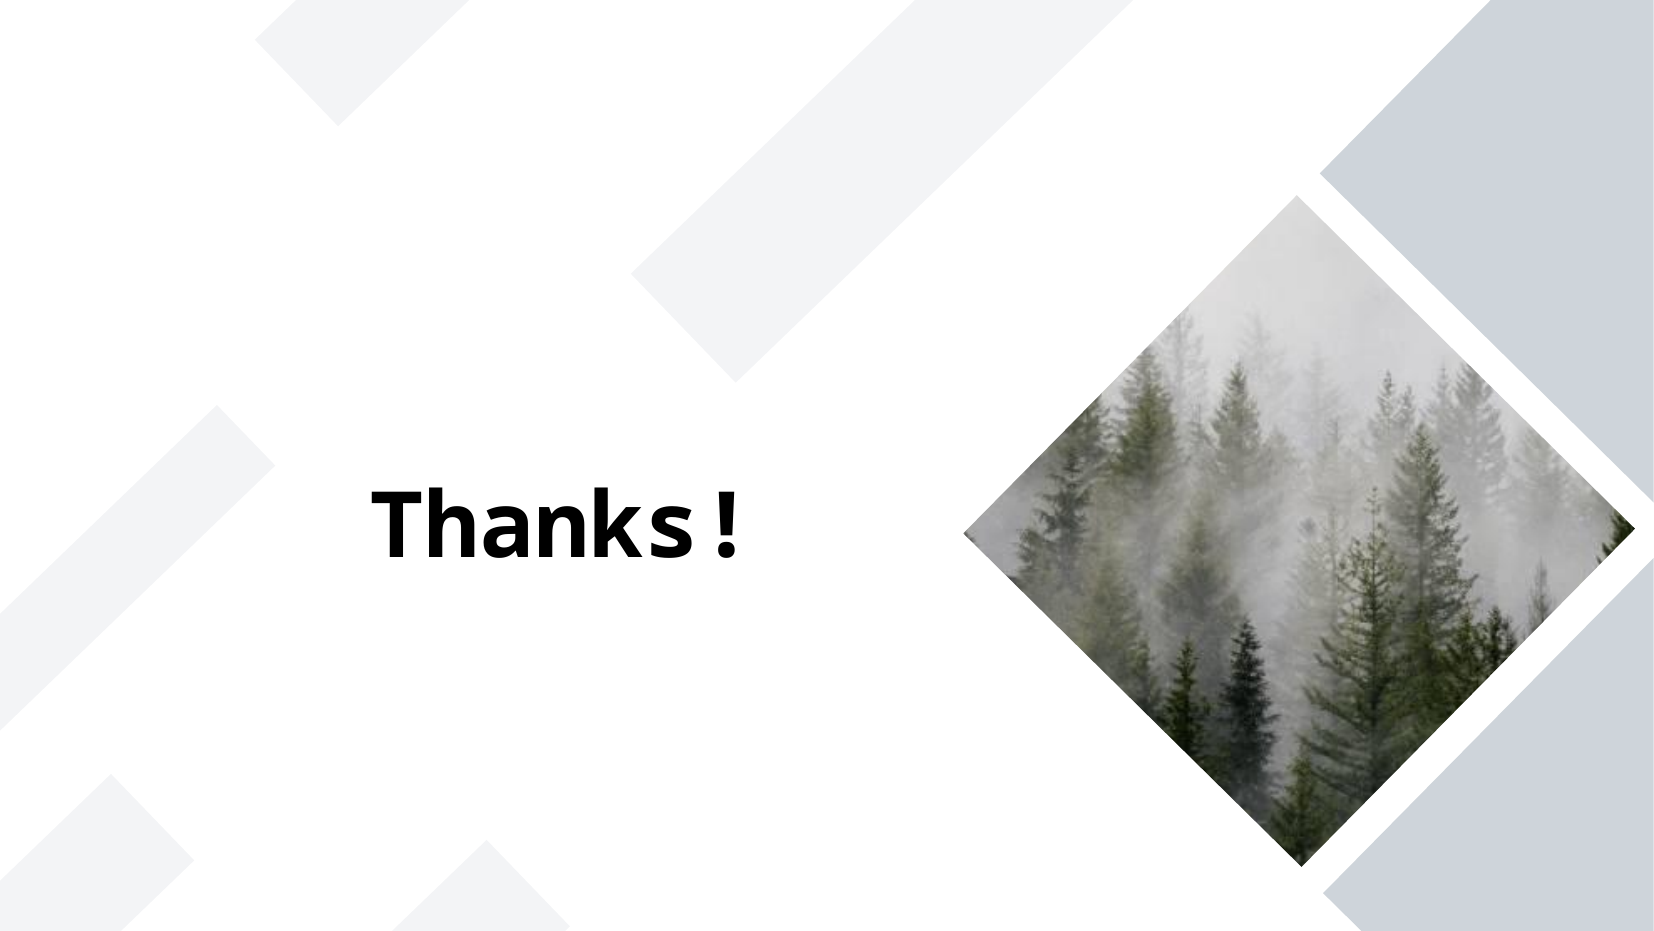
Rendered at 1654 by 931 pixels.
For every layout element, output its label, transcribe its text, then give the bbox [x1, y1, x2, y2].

text_box [1030, 195, 1636, 867]
title Thanks! [74, 444, 1050, 600]
